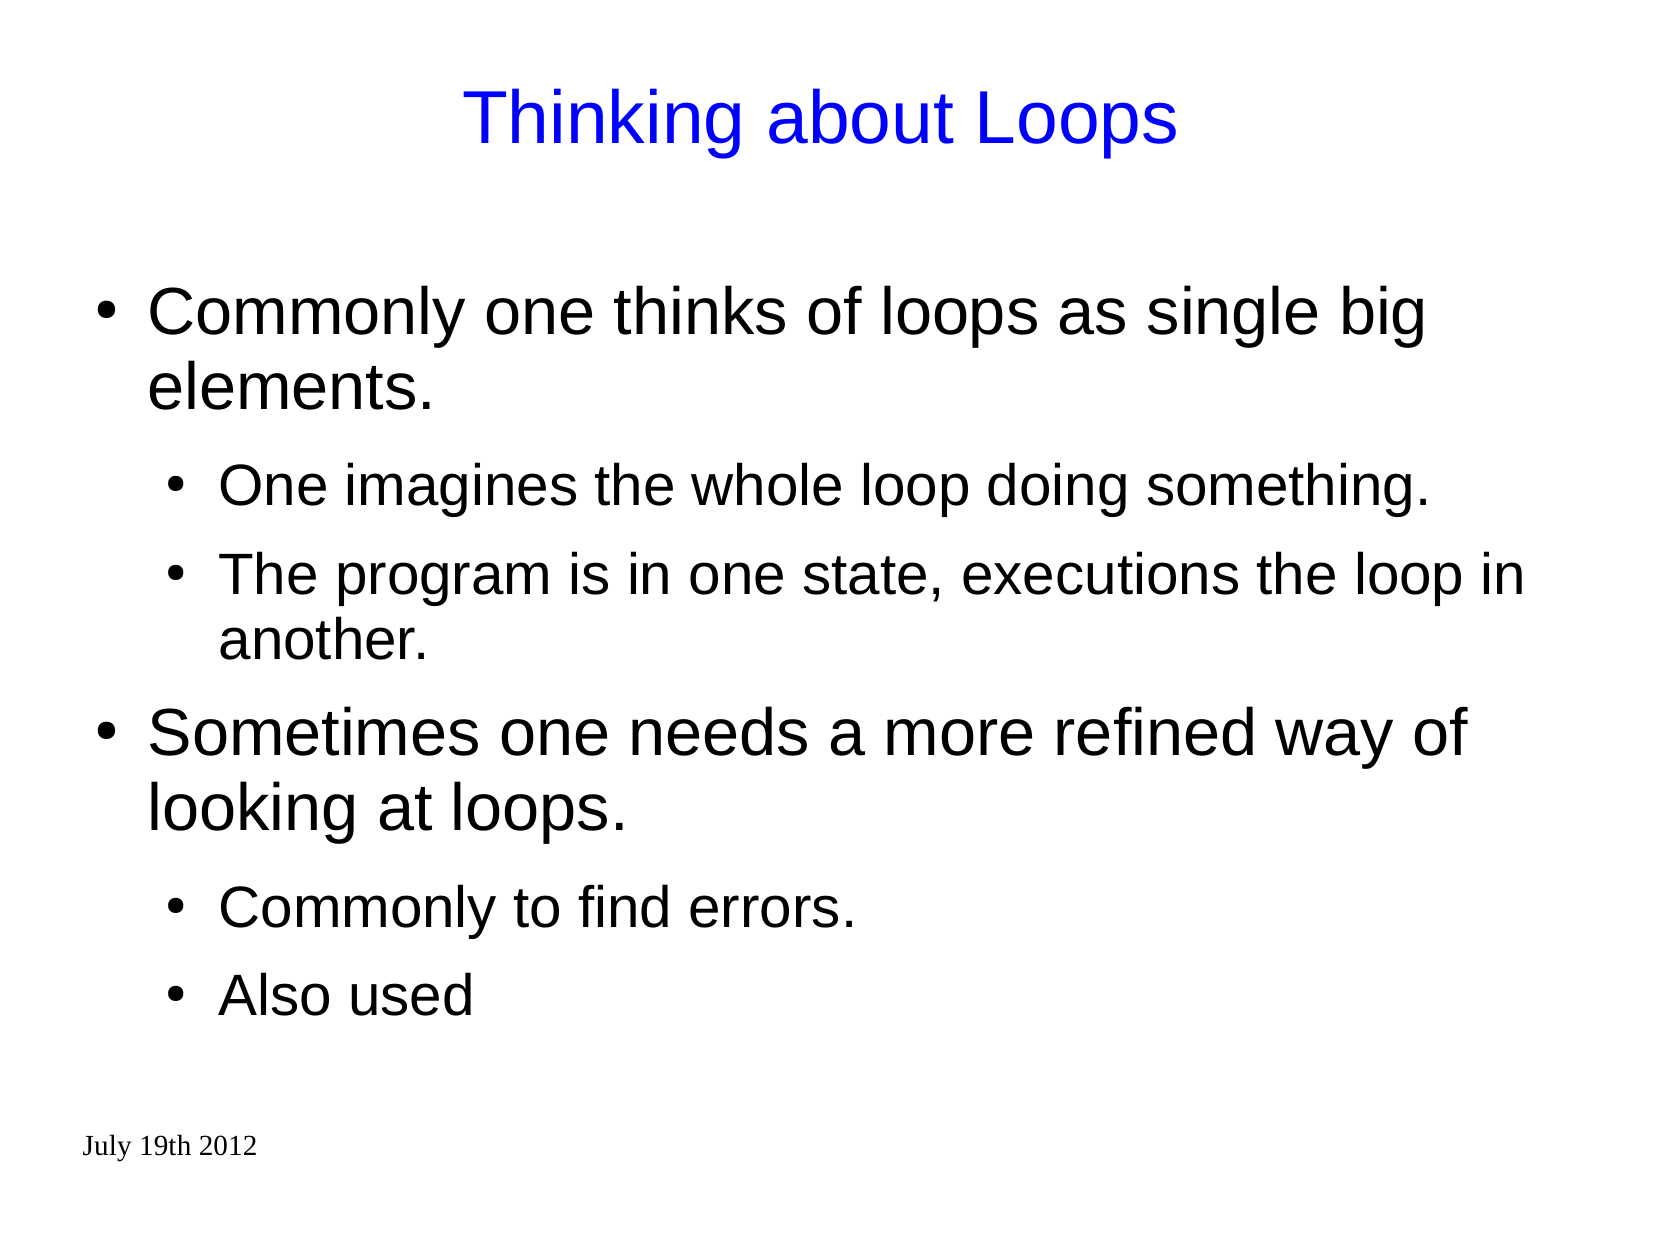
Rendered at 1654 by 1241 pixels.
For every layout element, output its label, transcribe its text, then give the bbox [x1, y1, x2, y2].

list Commonly one thinks of loops as single big elements. One imagines the whole loop doing something. The program is in one state, executions the loop in another. Sometimes one needs a more refined way of looking at loops. Commonly to find errors. Also used [76, 274, 1565, 1093]
title Thinking about Loops [76, 58, 1565, 178]
